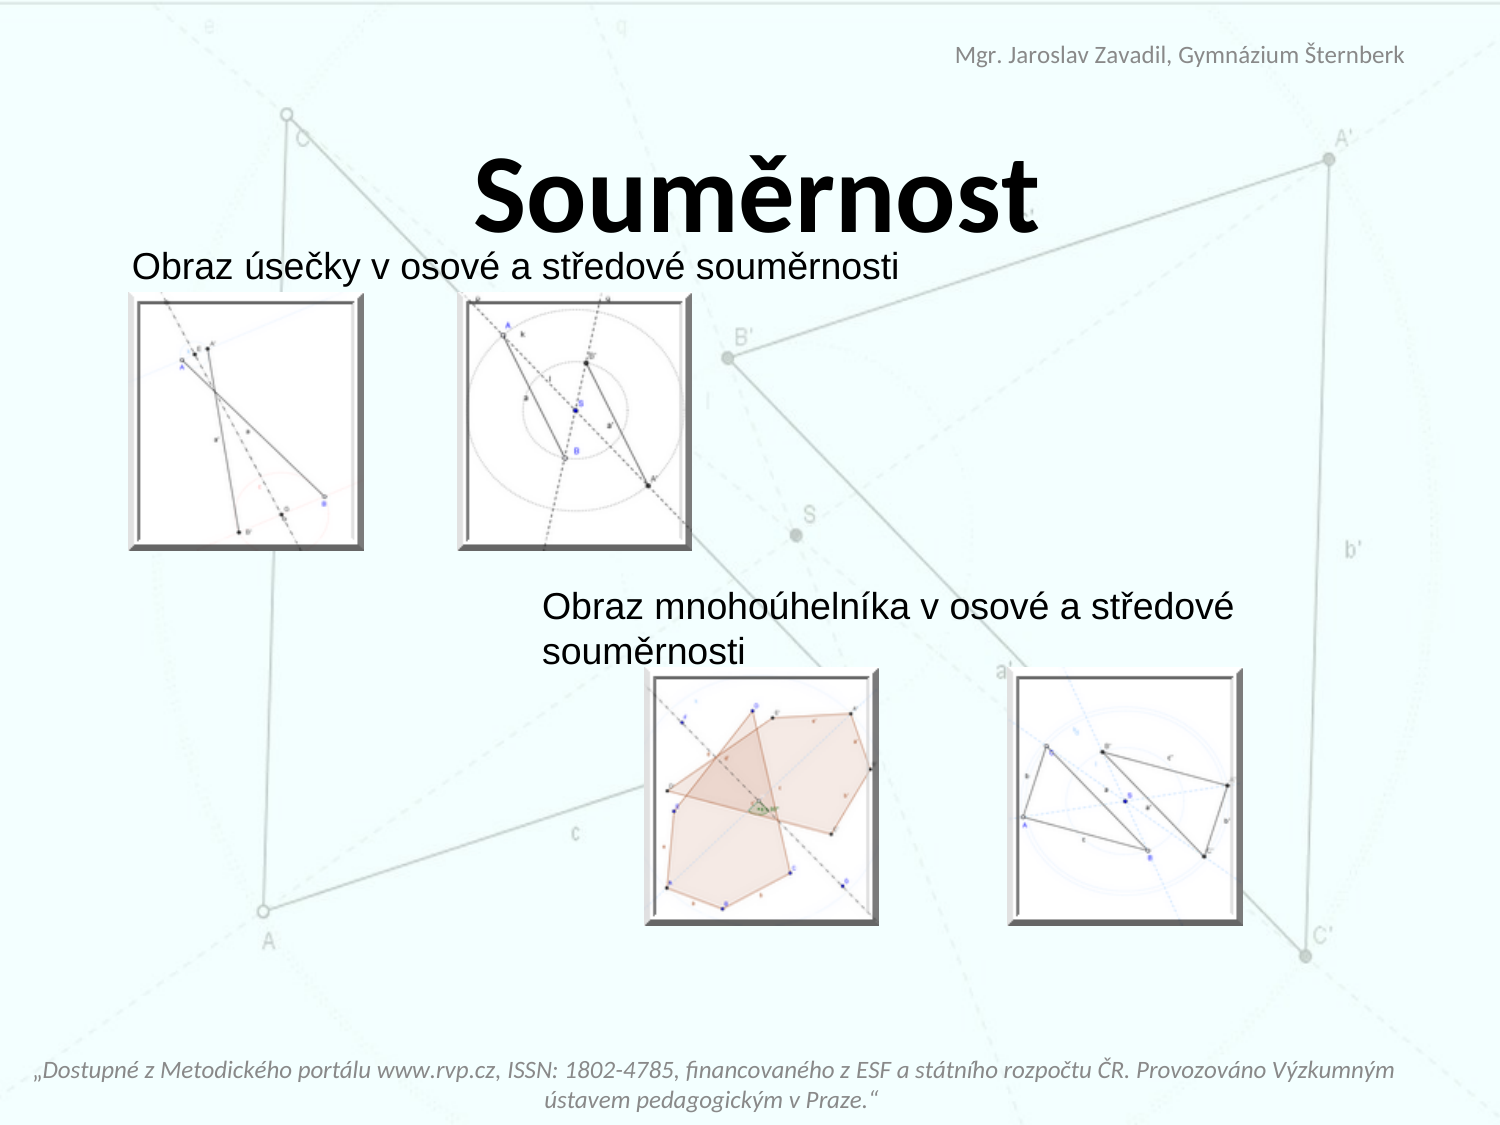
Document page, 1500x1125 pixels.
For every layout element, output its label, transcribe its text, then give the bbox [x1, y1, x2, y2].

picture [0, 0, 1500, 1125]
text_box „Dostupné z Metodického portálu www.rvp.cz, ISSN: 1802-4785, financovaného z ESF a státního rozpočtu ČR. Provozováno Výzkumným ústavem pedagogickým v Praze.“ [0, 1042, 1430, 1125]
text_box Souměrnost [82, 93, 1433, 282]
text_box Obraz úsečky v osové a středové souměrnosti [117, 234, 985, 295]
text_box Obraz mnohoúhelníka v osové a středové souměrnosti [527, 574, 1395, 680]
text_box Mgr. Jaroslav Zavadil, Gymnázium Šternberk [914, 23, 1447, 84]
